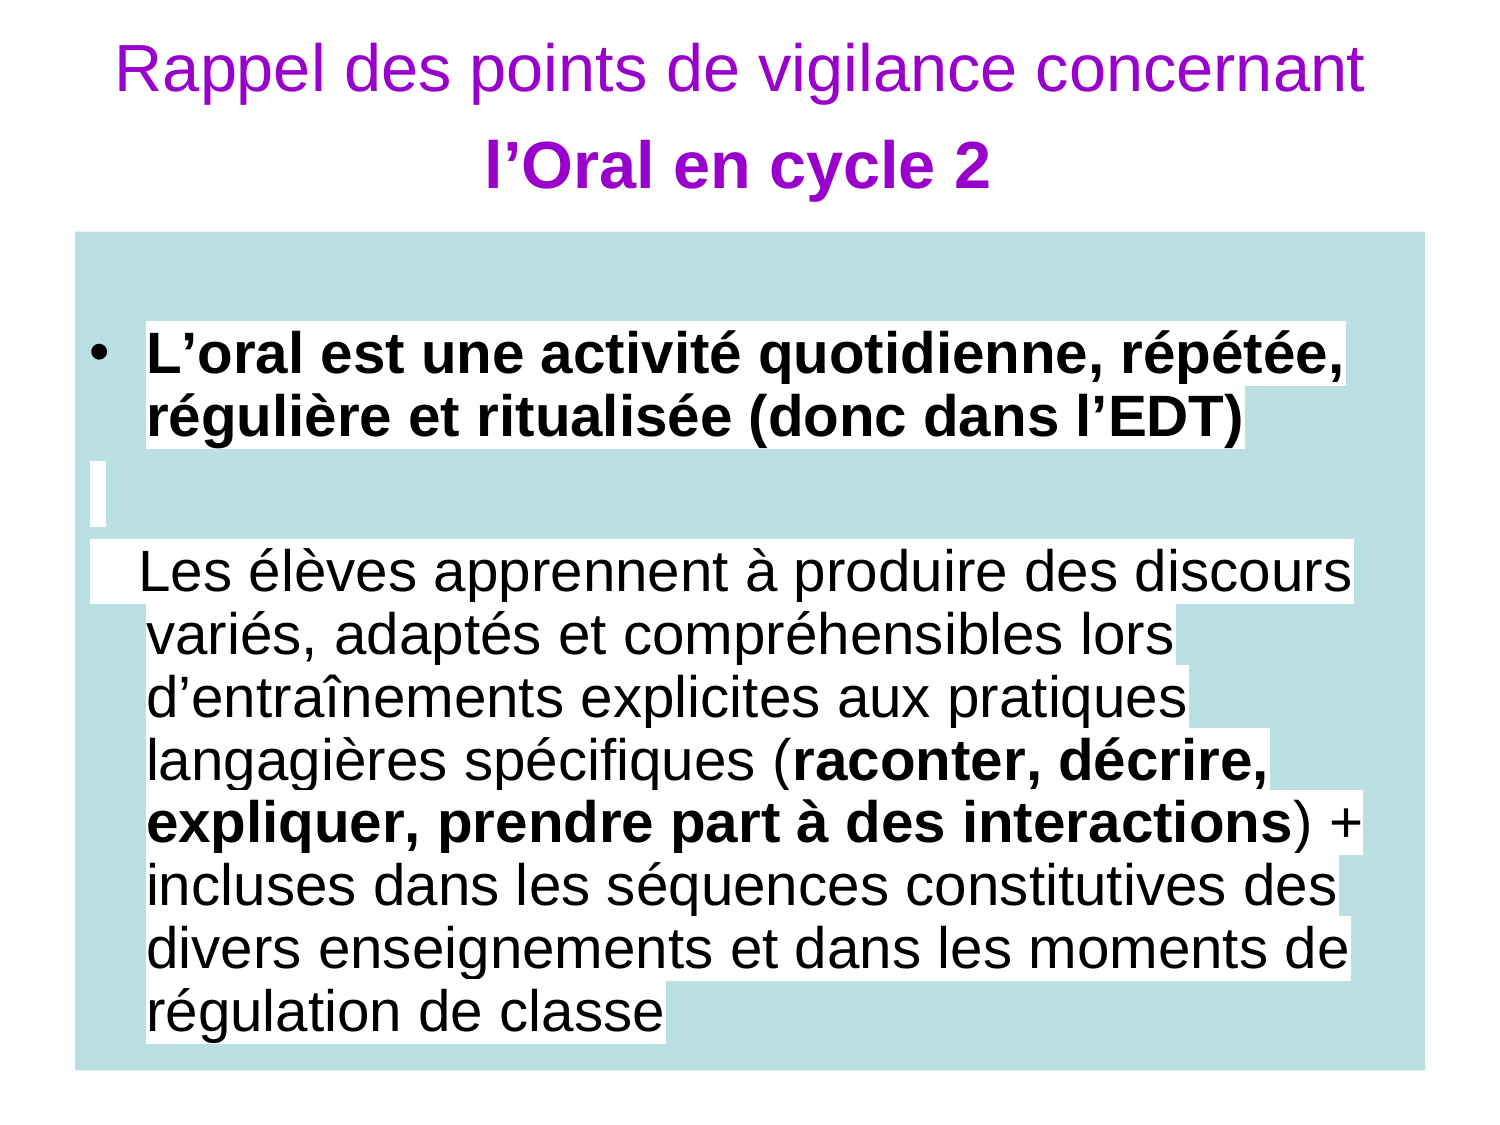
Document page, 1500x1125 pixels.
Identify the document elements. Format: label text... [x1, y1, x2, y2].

title Rappel des points de vigilance concernant l’Oral en cycle 2 [75, 45, 1426, 185]
list L’oral est une activité quotidienne, répétée, régulière et ritualisée (donc dans l’EDT) Les élèves apprennent à produire des discours variés, adaptés et compréhensibles lors d’entraînements explicites aux pratiques langagières spécifiques (raconter, décrire, expliquer, prendre part à des interactions) + incluses dans les séquences constitutives des divers enseignements et dans les moments de régulation de classe [75, 231, 1426, 1071]
